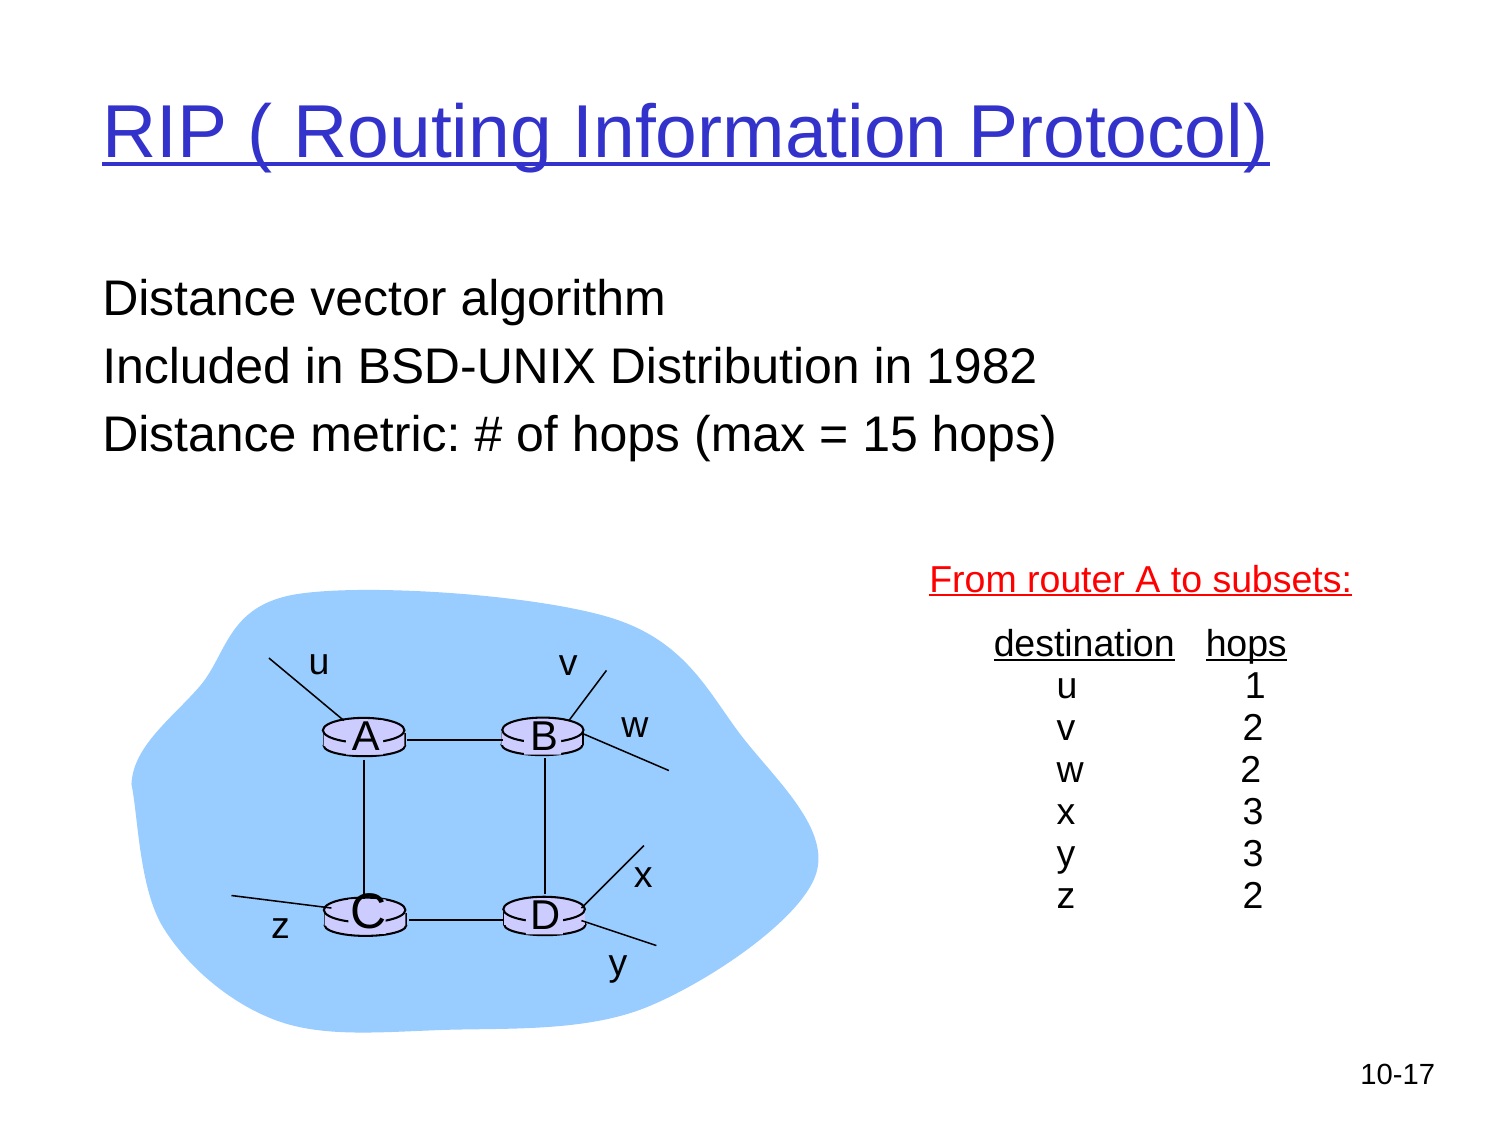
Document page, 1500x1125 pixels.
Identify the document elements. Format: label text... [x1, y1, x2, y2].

text_box y [593, 933, 643, 992]
text_box destination hops u 1 v 2 w 2 x 3 y 3 z 2 [978, 614, 1302, 967]
text_box z [256, 896, 305, 954]
text_box B [515, 704, 573, 767]
text_box x [618, 846, 668, 904]
text_box [131, 589, 819, 1033]
list Distance vector algorithm Included in BSD-UNIX Distribution in 1982 Distance metric: # of hops (max = 15 hops) [87, 262, 1438, 584]
text_box C [335, 875, 401, 947]
text_box w [606, 696, 664, 754]
text_box From router A to subsets: [914, 550, 1368, 608]
text_box D [515, 884, 576, 947]
text_box u [293, 633, 345, 691]
text_box v [543, 633, 593, 692]
text_box A [336, 704, 395, 767]
title RIP ( Routing Information Protocol) [87, 37, 1428, 225]
